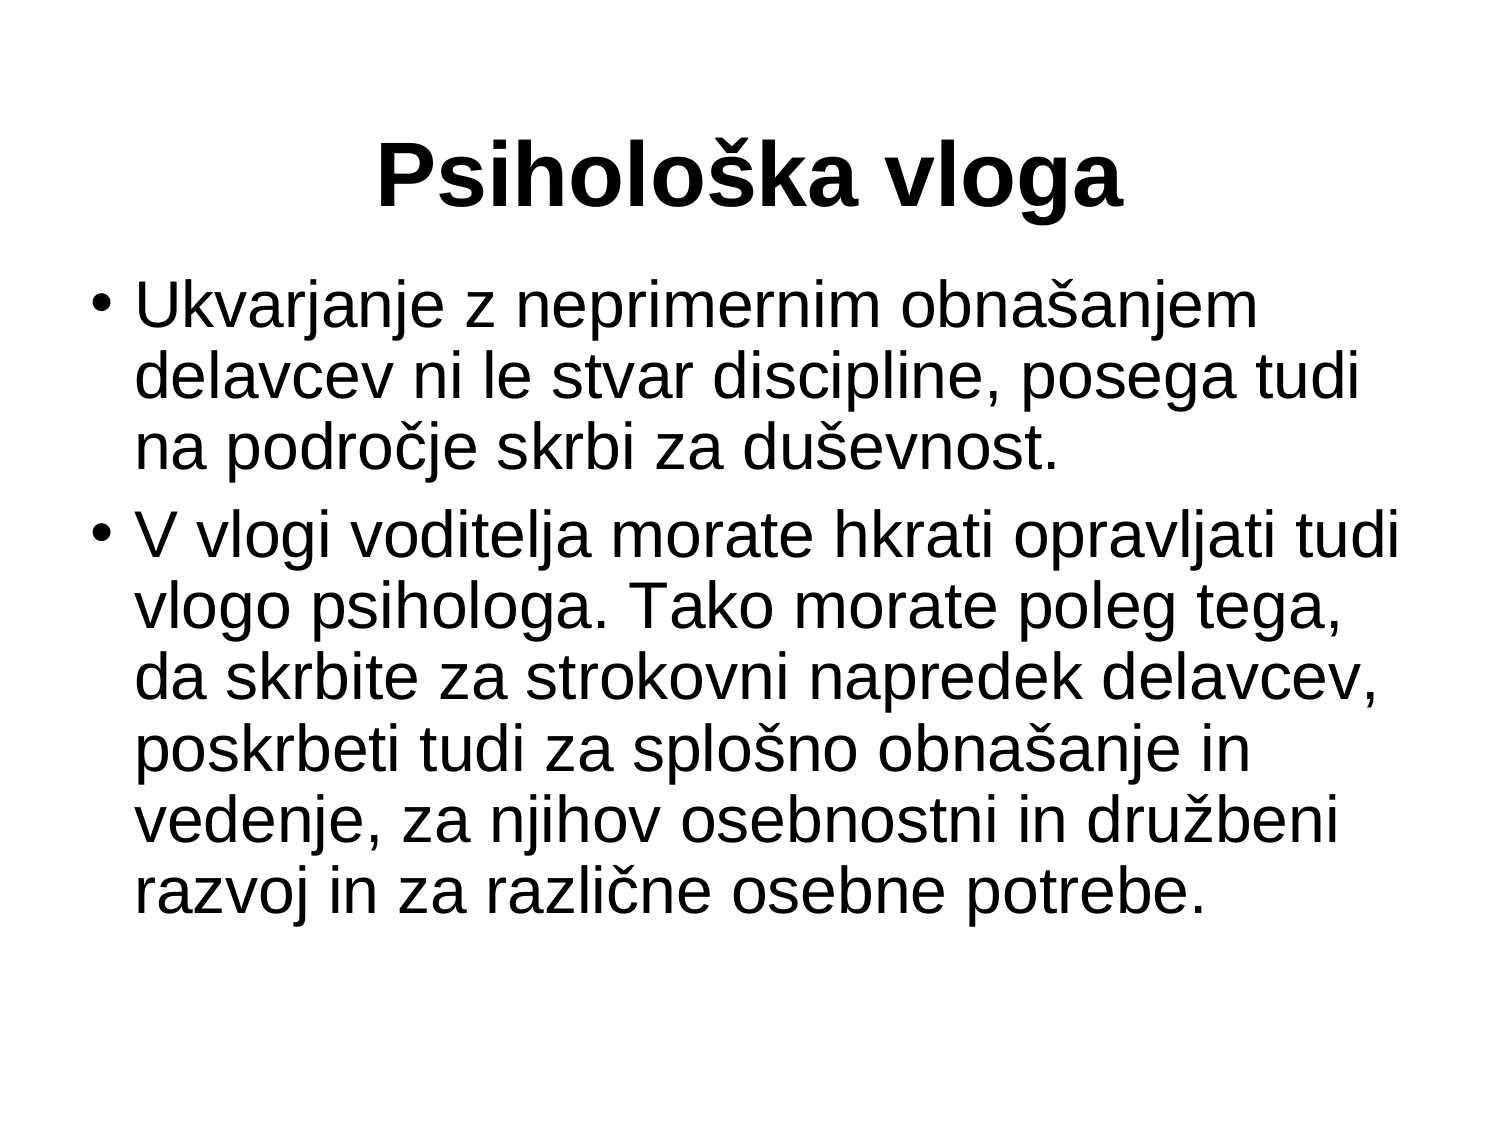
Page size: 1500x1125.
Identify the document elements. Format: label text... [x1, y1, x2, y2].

title Psihološka vloga [75, 44, 1426, 233]
list Ukvarjanje z neprimernim obnašanjem delavcev ni le stvar discipline, posega tudi na področje skrbi za duševnost. V vlogi voditelja morate hkrati opravljati tudi vlogo psihologa. Tako morate poleg tega, da skrbite za strokovni napredek delavcev, poskrbeti tudi za splošno obnašanje in vedenje, za njihov osebnostni in družbeni razvoj in za različne osebne potrebe. [74, 262, 1421, 1014]
